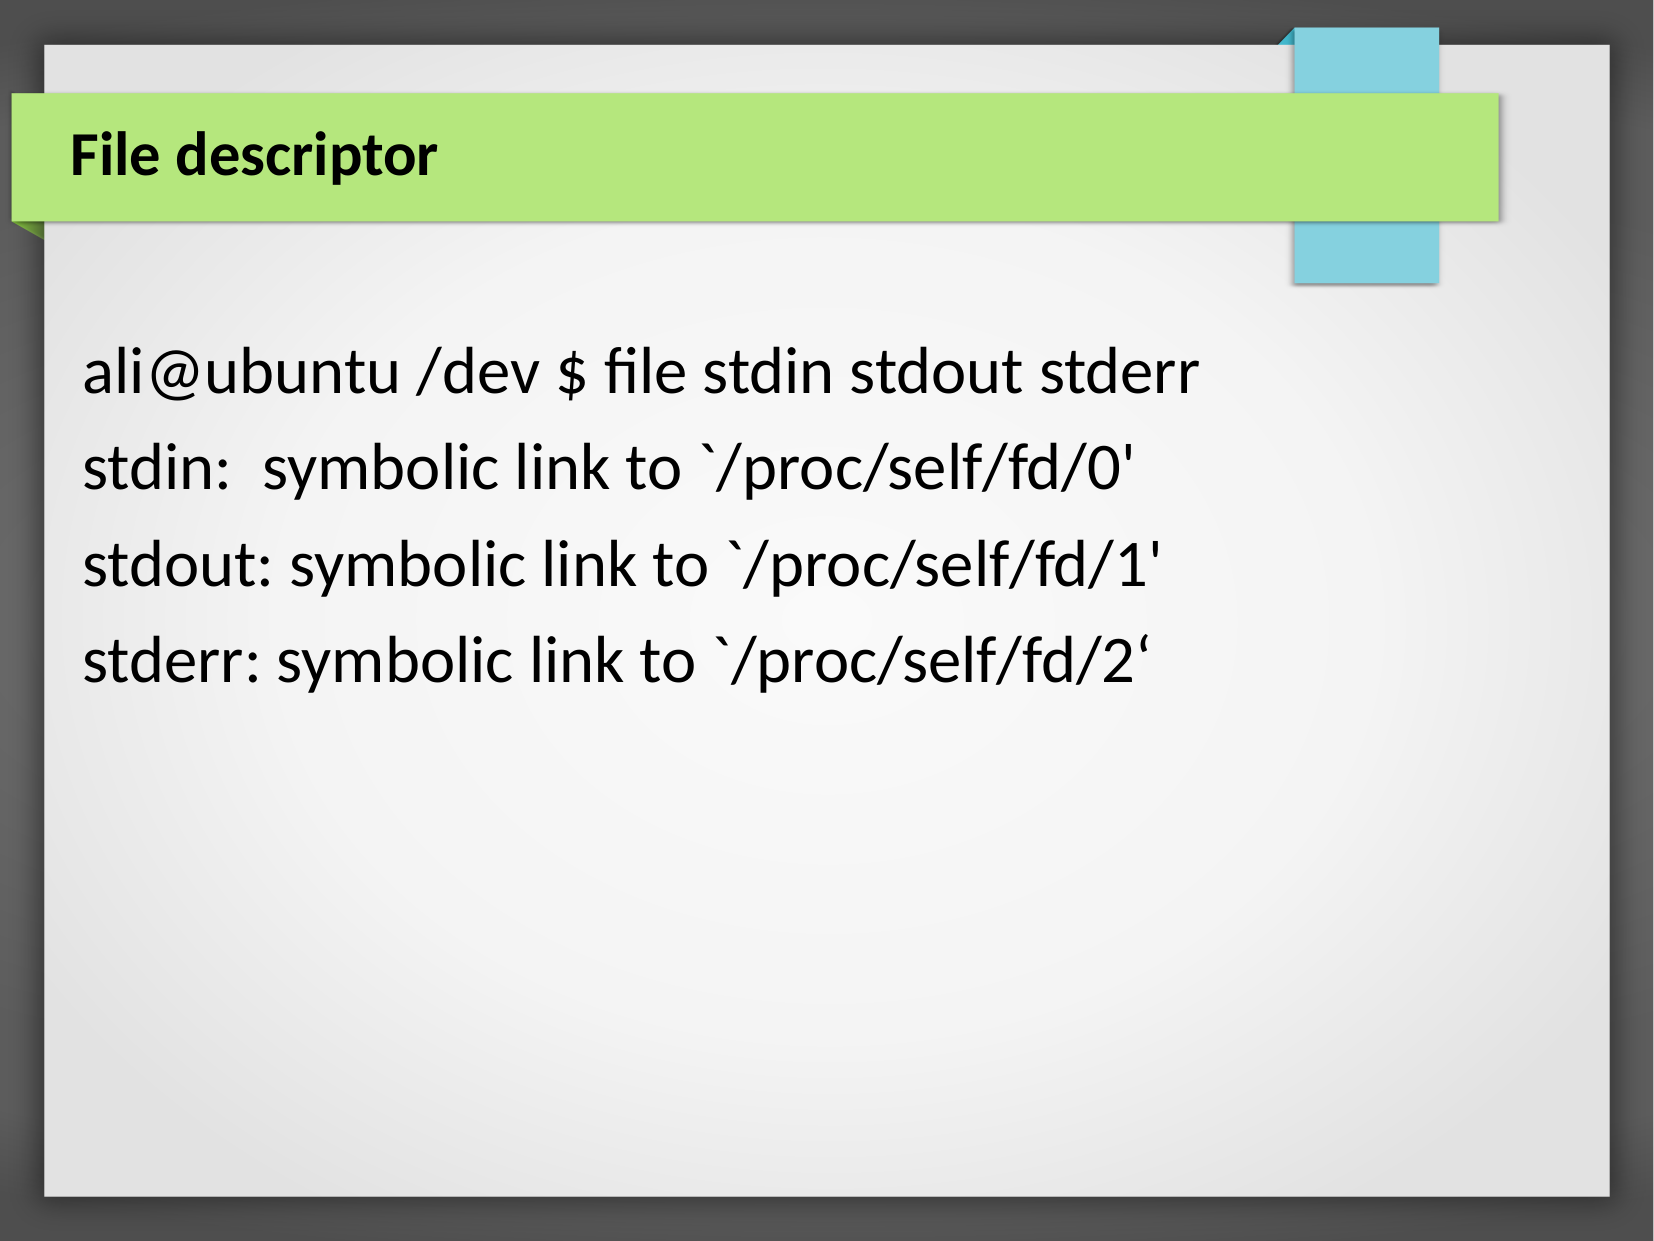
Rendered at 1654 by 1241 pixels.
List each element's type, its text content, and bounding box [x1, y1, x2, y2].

picture [0, 0, 1654, 1241]
list ali@ubuntu /dev $ file stdin stdout stderr stdin: symbolic link to `/proc/self/fd/0' stdout: symbolic link to `/proc/self/fd/1' stderr: symbolic link to `/proc/self/fd/2‘ [82, 343, 1538, 1063]
title File descriptor [70, 45, 1229, 274]
